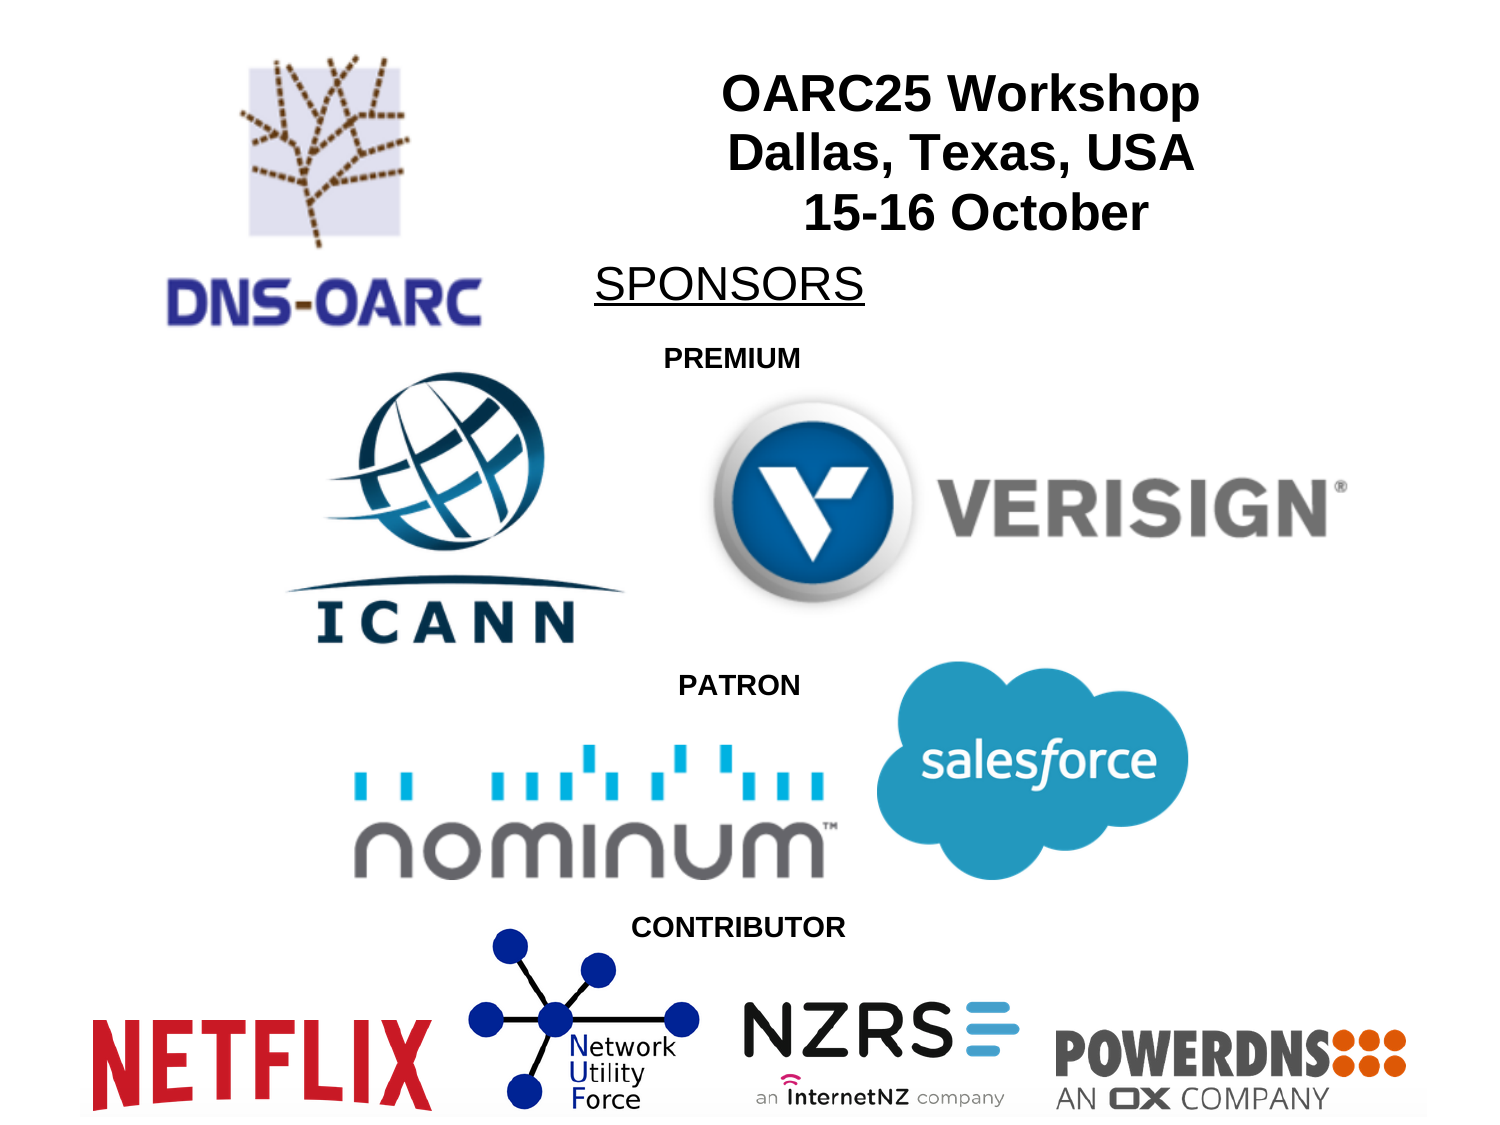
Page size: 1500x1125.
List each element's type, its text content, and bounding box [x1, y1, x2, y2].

picture [80, 922, 1427, 1117]
text_box SPONSORS [594, 280, 890, 338]
picture [163, 49, 487, 332]
text_box 15-16 October [803, 208, 1151, 271]
text_box PATRON [678, 683, 798, 719]
text_box PREMIUM [663, 356, 810, 392]
text_box Dallas, Texas, USA [727, 148, 1193, 212]
picture [270, 353, 1383, 905]
text_box OARC25 Workshop [721, 89, 1204, 152]
text_box CONTRIBUTOR [630, 925, 848, 961]
